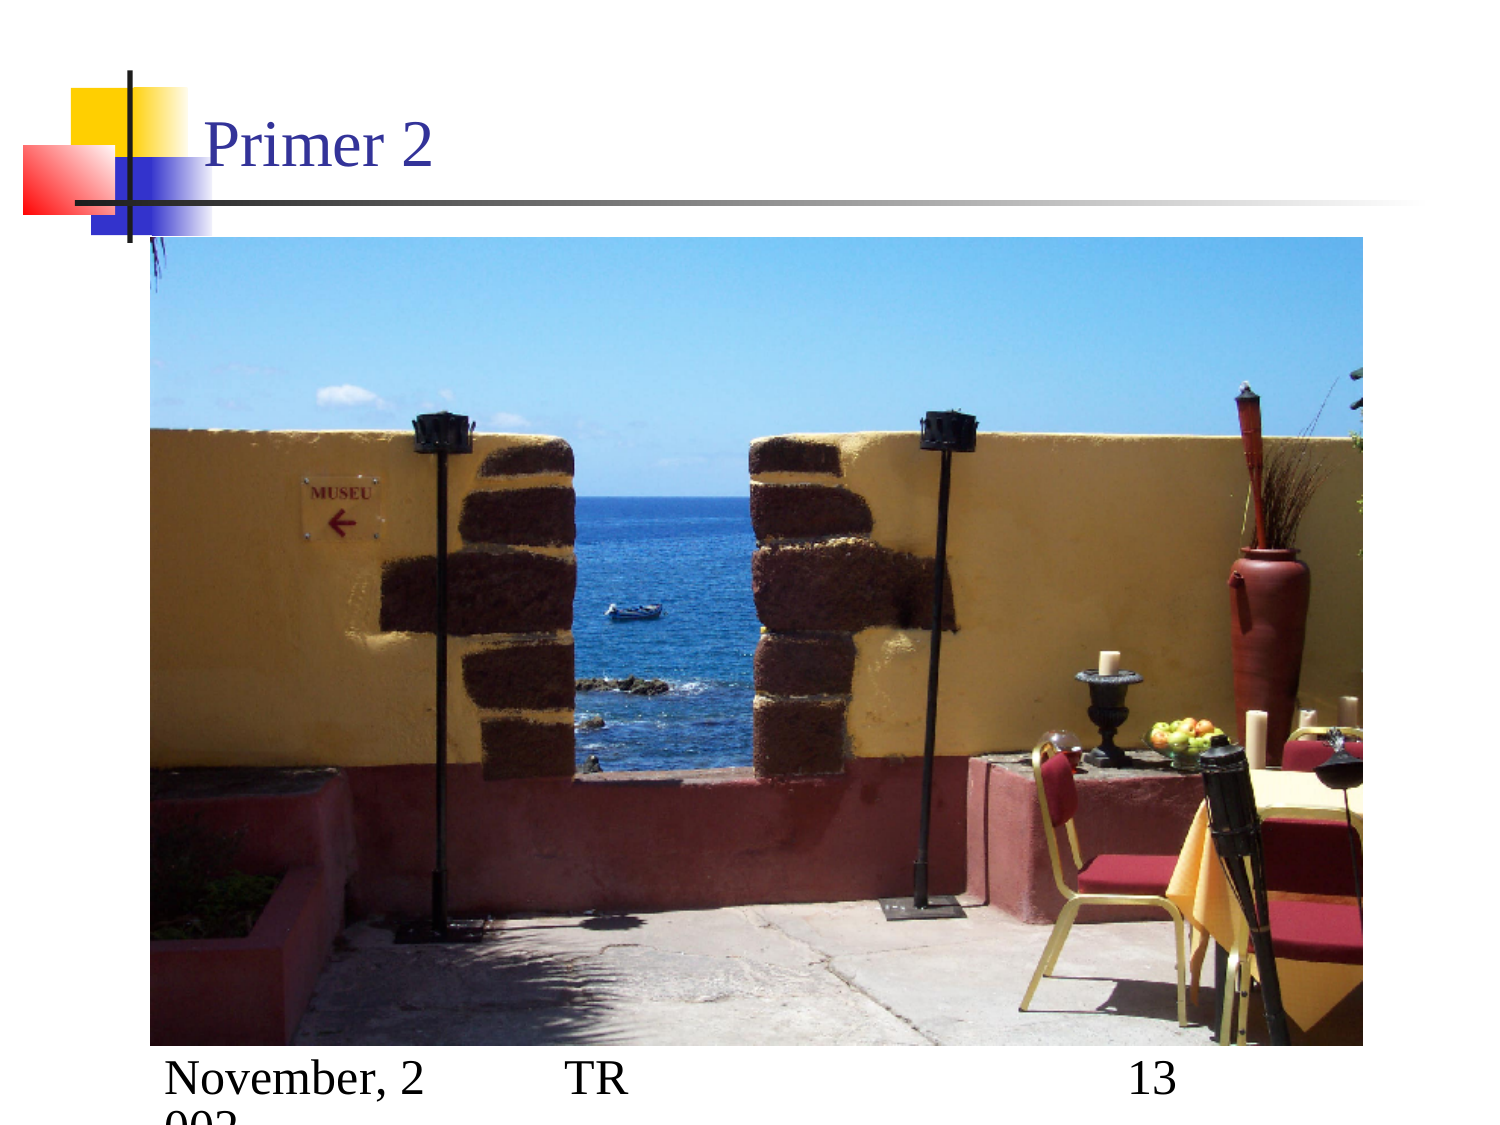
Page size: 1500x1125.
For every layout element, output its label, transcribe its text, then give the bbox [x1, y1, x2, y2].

title Primer 2 [188, 92, 1468, 188]
picture [150, 237, 1363, 1046]
